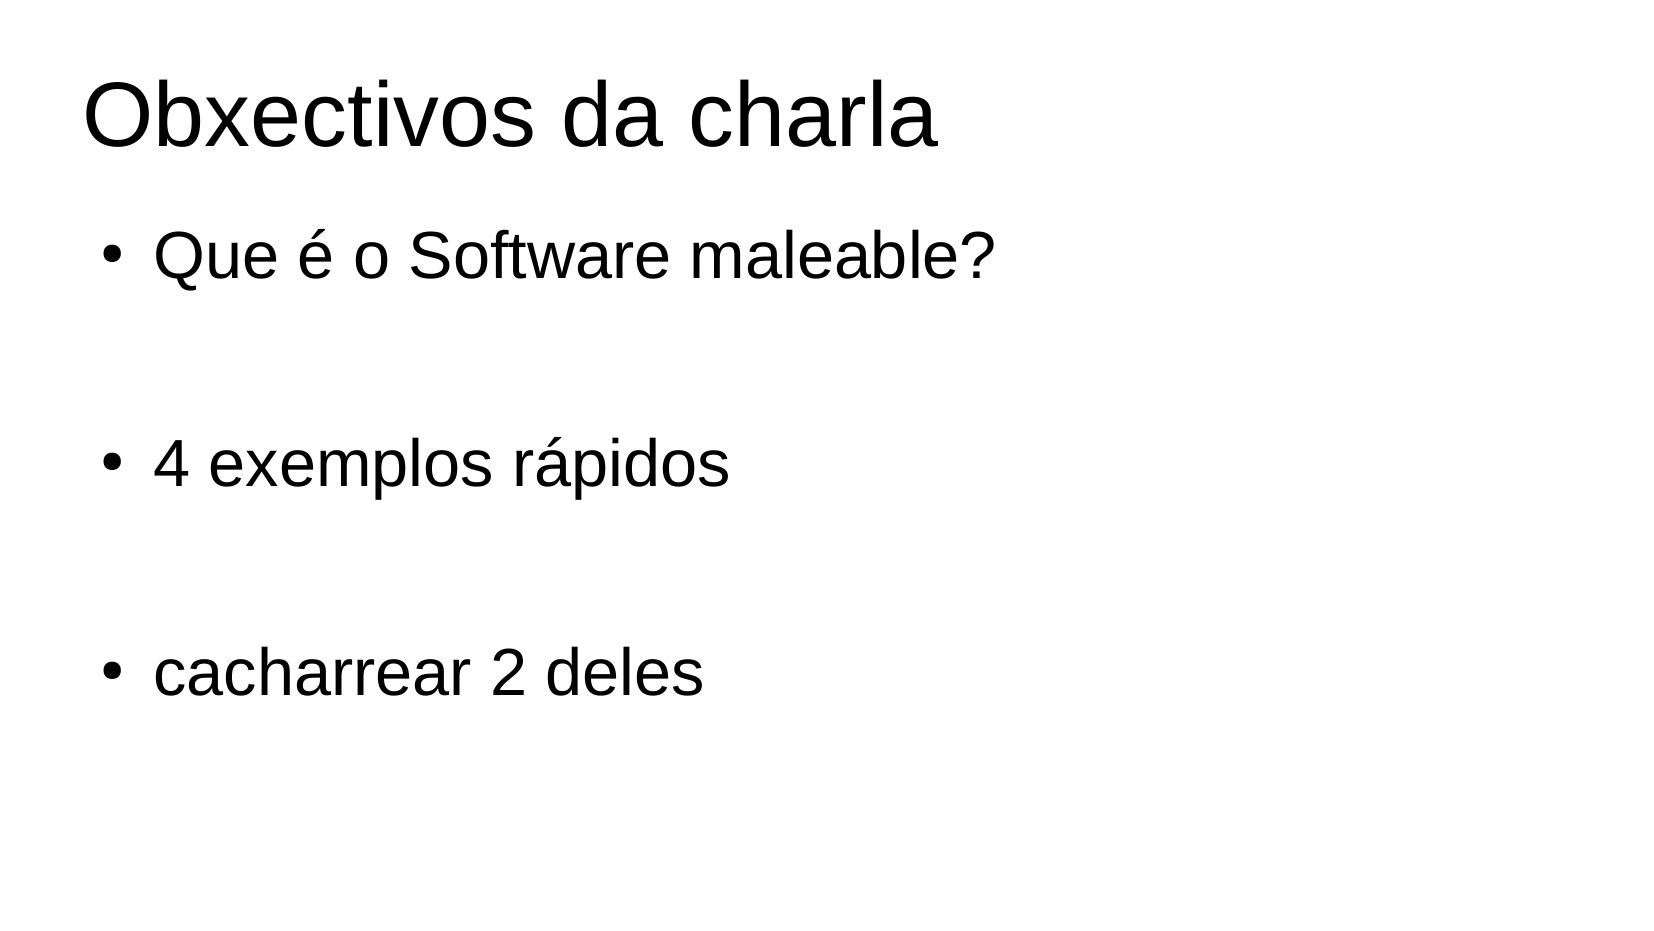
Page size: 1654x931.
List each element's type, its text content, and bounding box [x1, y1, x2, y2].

list Que é o Software maleable? 4 exemplos rápidos cacharrear 2 deles [82, 217, 1571, 758]
title Obxectivos da charla [82, 37, 1571, 193]
